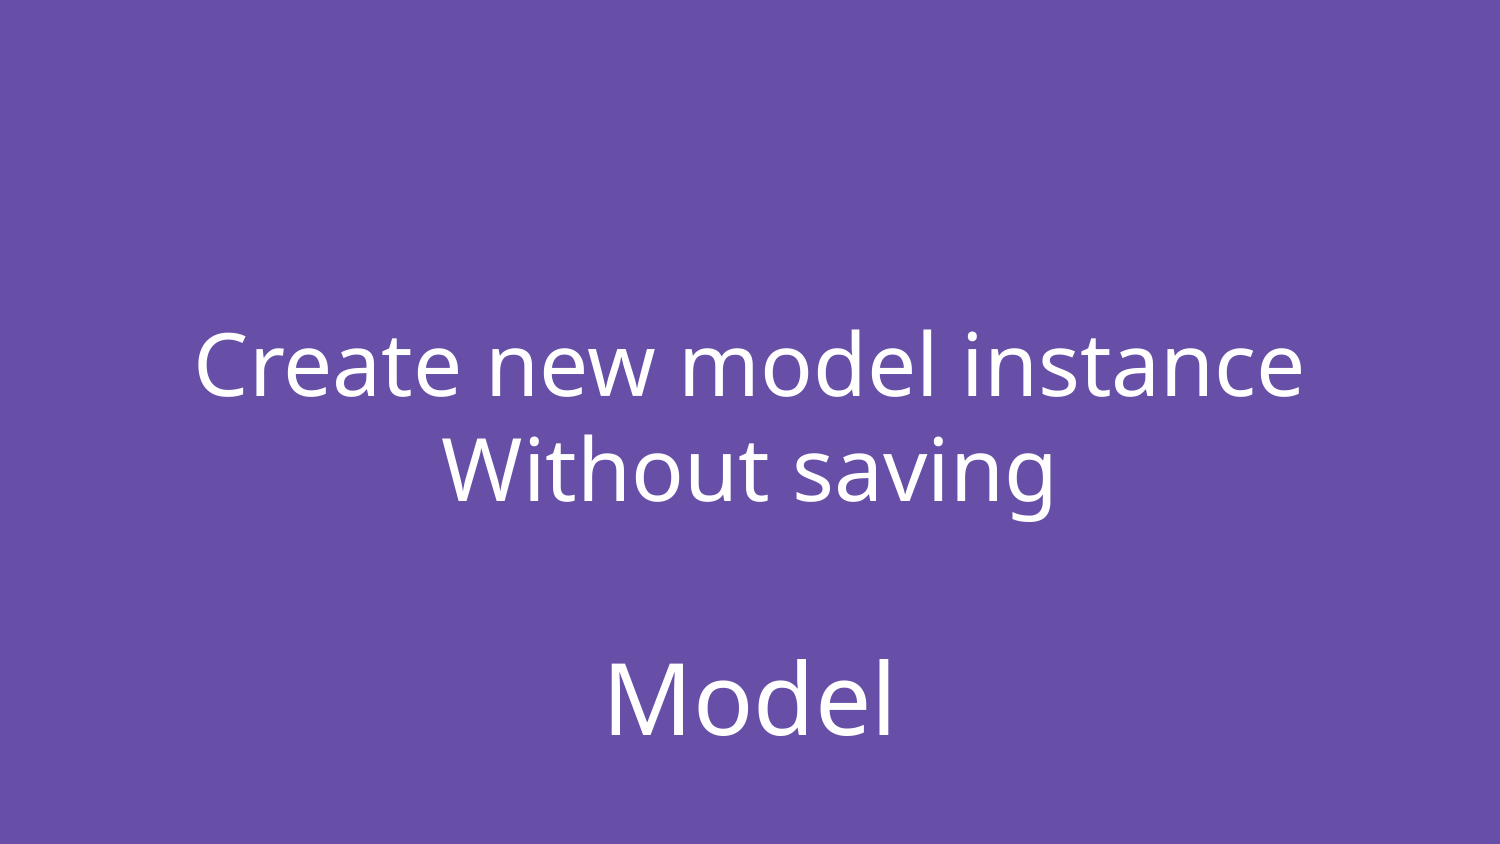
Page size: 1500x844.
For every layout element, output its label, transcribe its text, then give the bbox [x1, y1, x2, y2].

title Create new model instance Without saving [75, 58, 1425, 568]
text_box Model [75, 568, 1425, 771]
